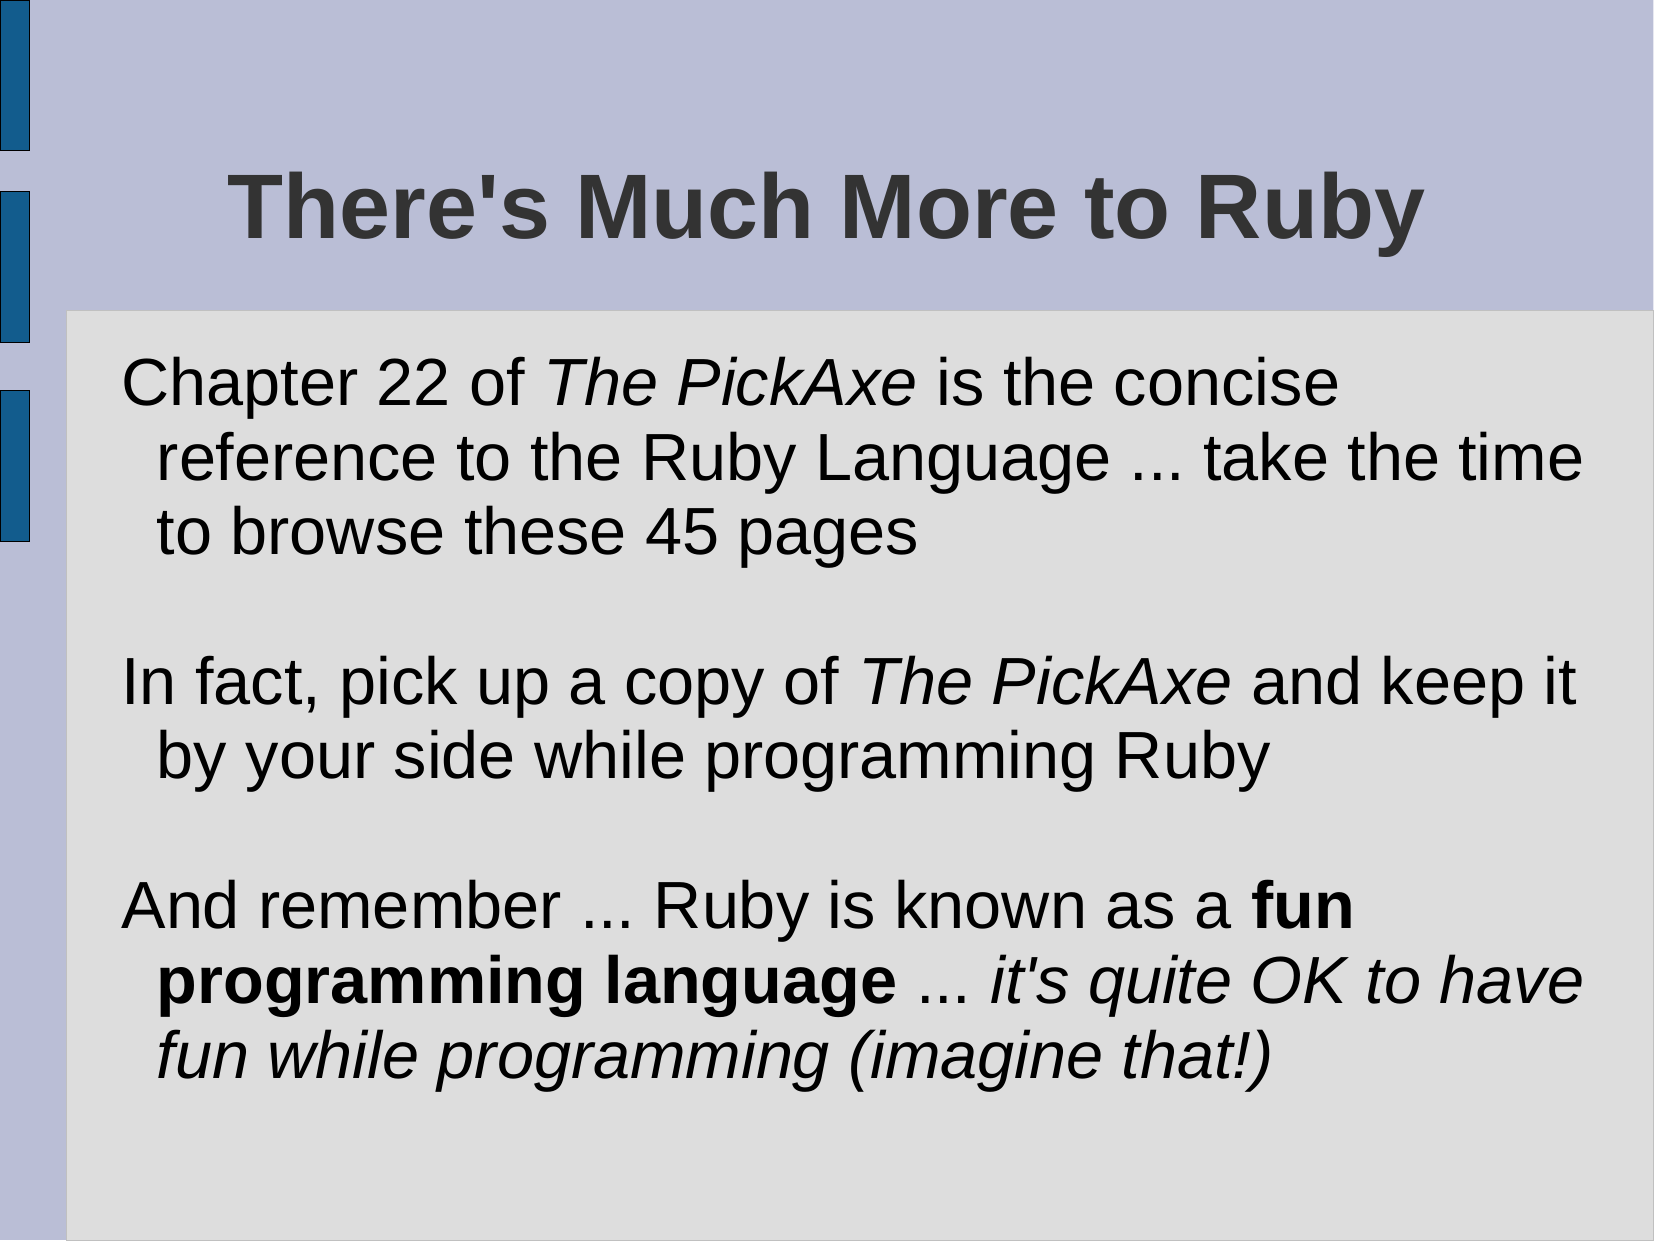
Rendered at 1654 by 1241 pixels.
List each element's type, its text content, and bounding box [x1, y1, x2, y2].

title There's Much More to Ruby [121, 102, 1534, 311]
list Chapter 22 of The PickAxe is the concise reference to the Ruby Language ... take the time to browse these 45 pages In fact, pick up a copy of The PickAxe and keep it by your side while programming Ruby And remember ... Ruby is known as a fun programming language ... it's quite OK to have fun while programming (imagine that!) [121, 344, 1621, 1186]
